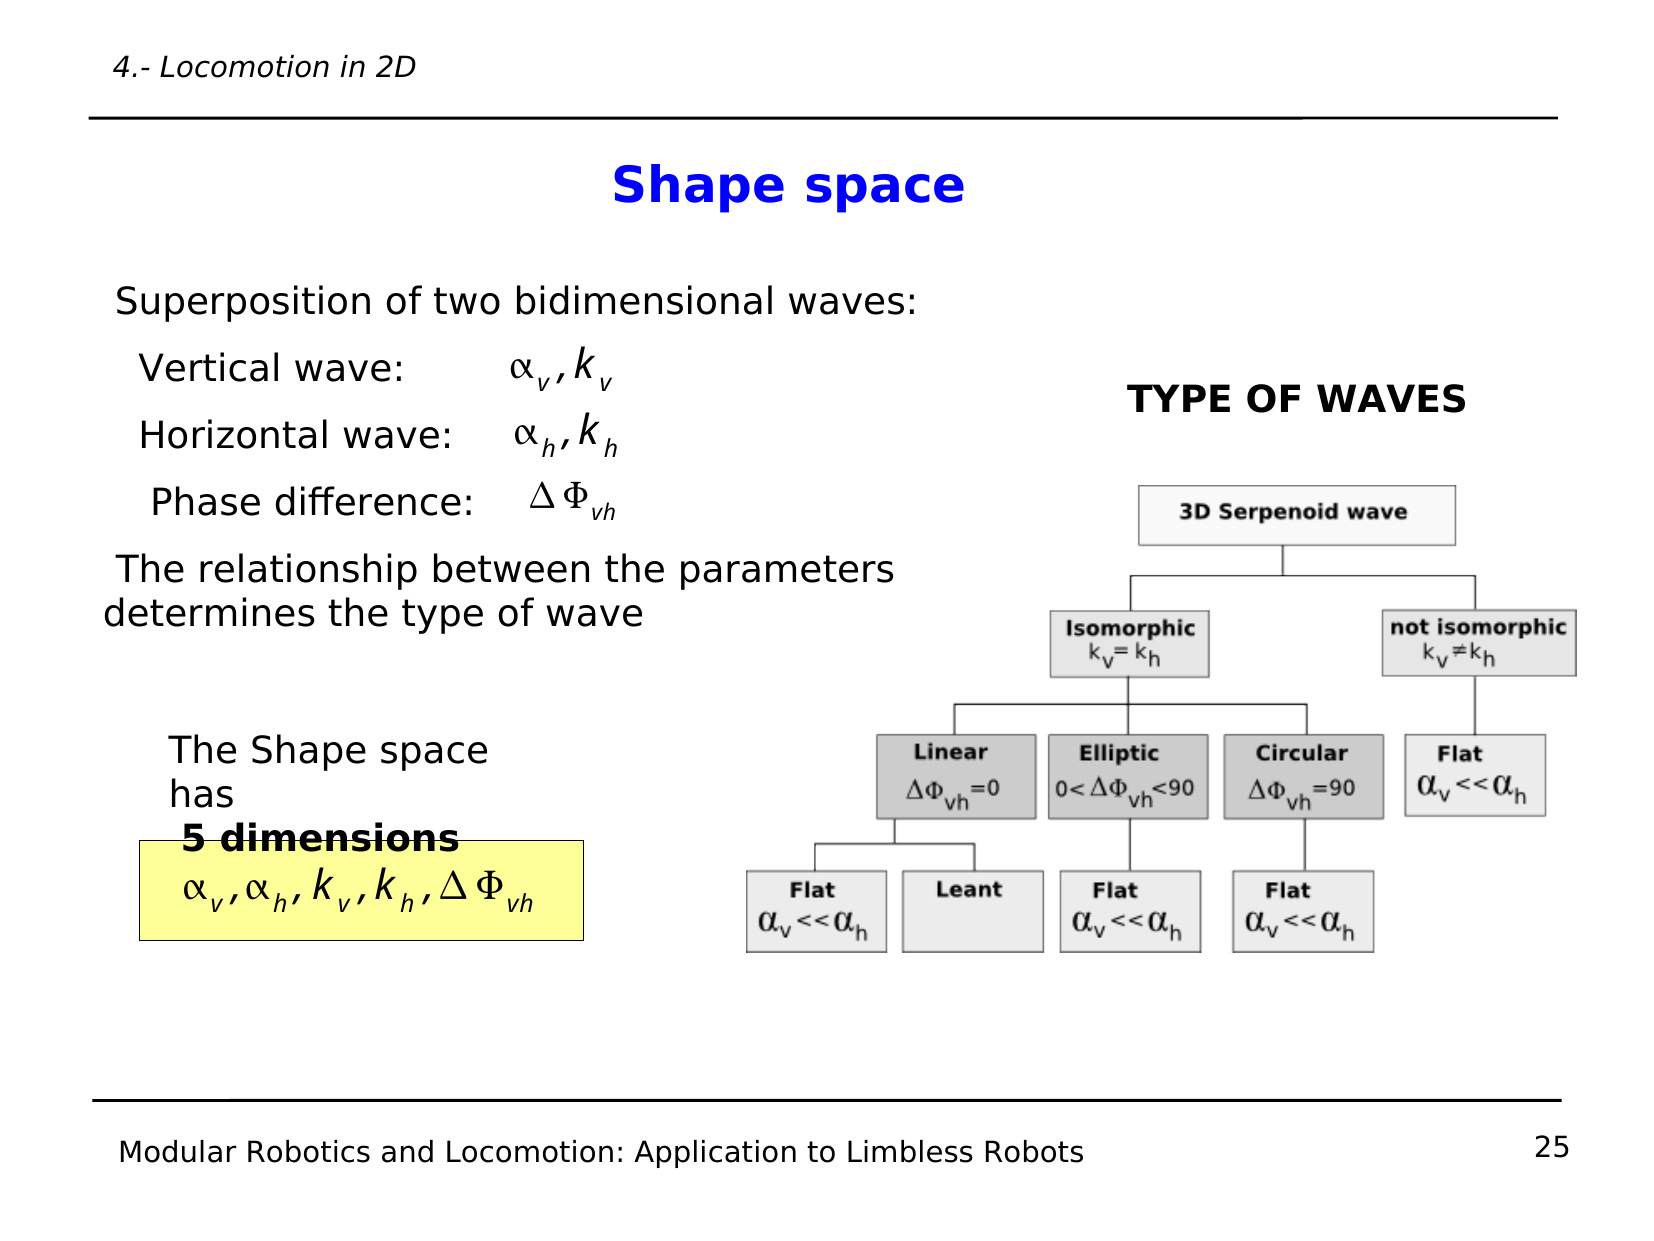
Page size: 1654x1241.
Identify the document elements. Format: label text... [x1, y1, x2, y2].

chart [502, 405, 629, 465]
text_box Modular Robotics and Locomotion: Application to Limbless Robots [103, 1127, 1101, 1178]
text_box 4.- Locomotion in 2D [97, 42, 433, 93]
text_box Superposition of two bidimensional waves: Vertical wave: Horizontal wave: Phase difference: The relationship between the parameters determines the type of wave [88, 272, 959, 643]
text_box [393, 840, 402, 847]
chart [519, 472, 627, 527]
text_box Shape space [596, 148, 975, 222]
text_box [227, 840, 236, 847]
text_box [139, 840, 584, 941]
chart [171, 860, 544, 919]
chart [498, 339, 624, 399]
text_box The Shape space has 5 dimensions [153, 721, 580, 824]
text_box TYPE OF WAVES [1112, 370, 1477, 429]
picture [746, 485, 1577, 953]
